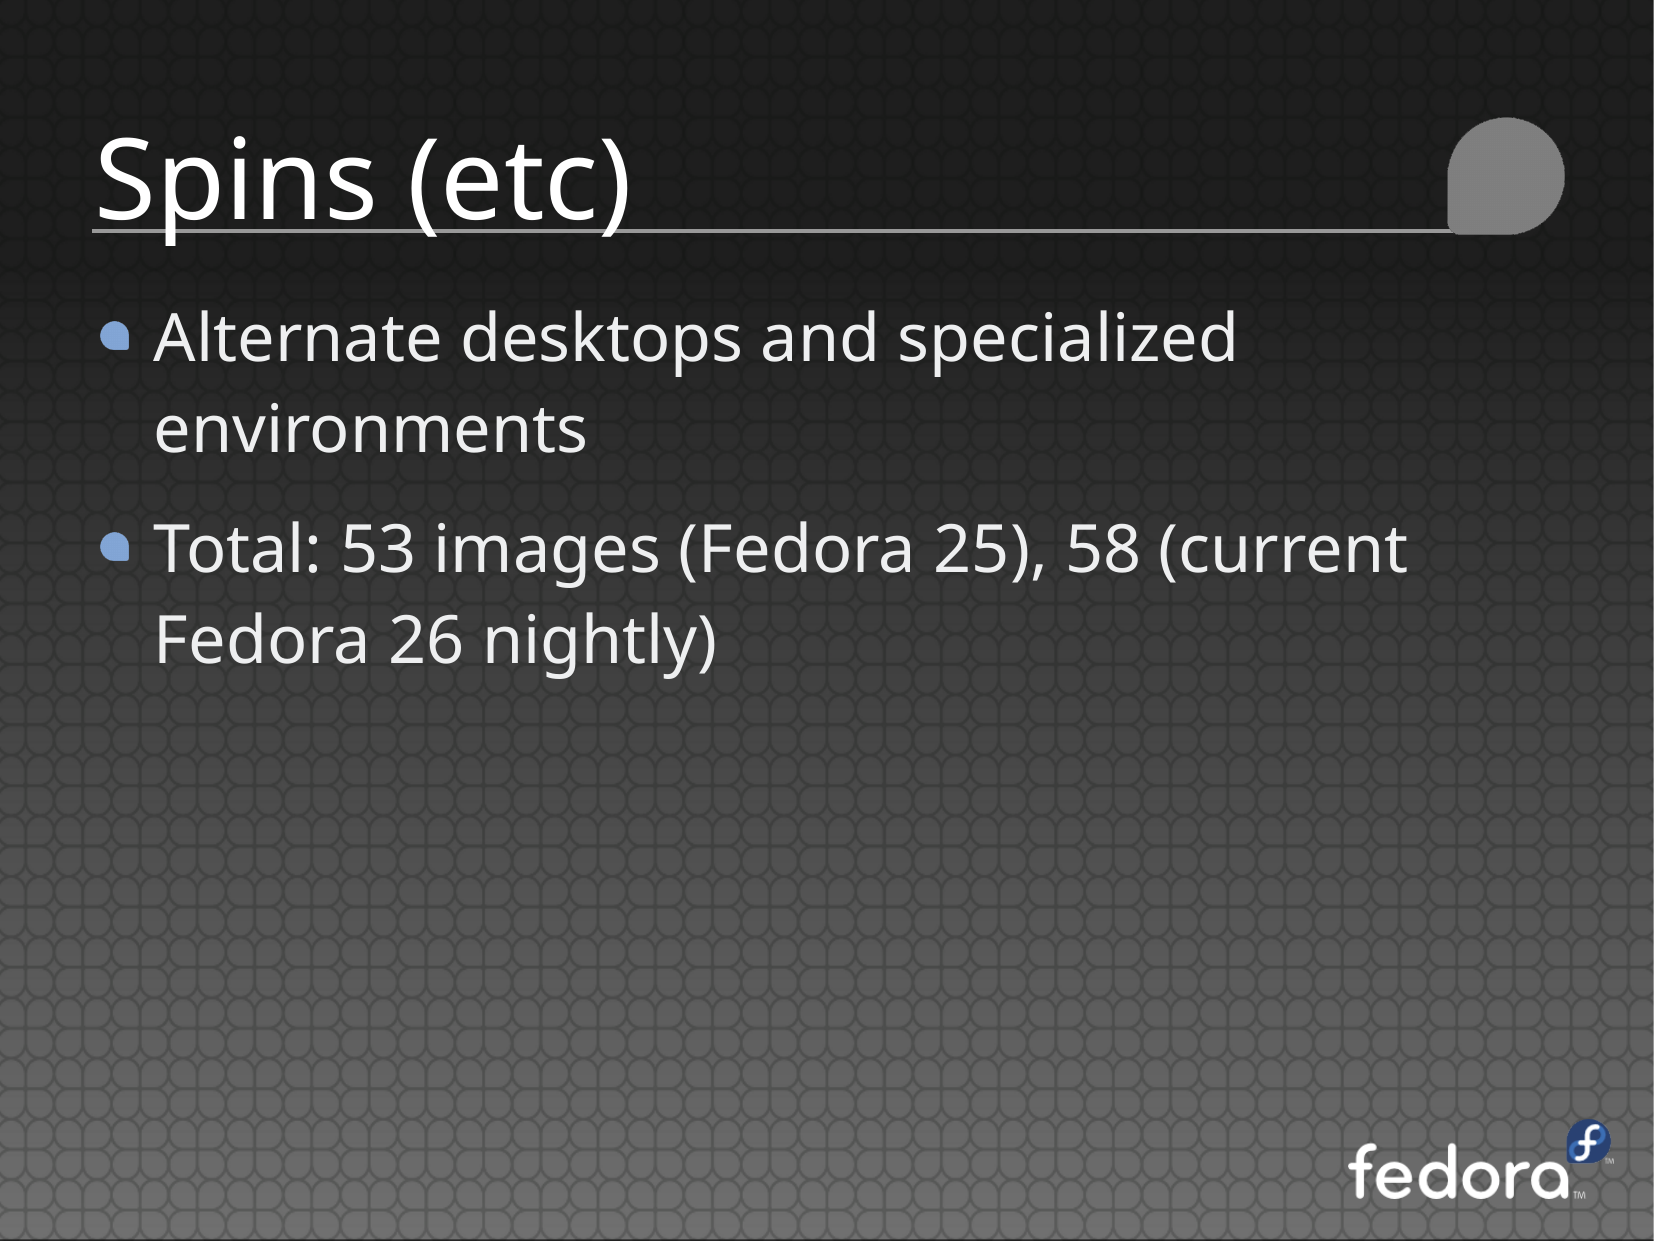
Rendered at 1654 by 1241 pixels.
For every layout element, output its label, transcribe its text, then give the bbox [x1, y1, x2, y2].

list Alternate desktops and specialized environments Total: 53 images (Fedora 25), 58 (current Fedora 26 nightly) [82, 290, 1571, 1094]
picture [0, 0, 1654, 1241]
title Spins (etc) [94, 100, 1426, 251]
